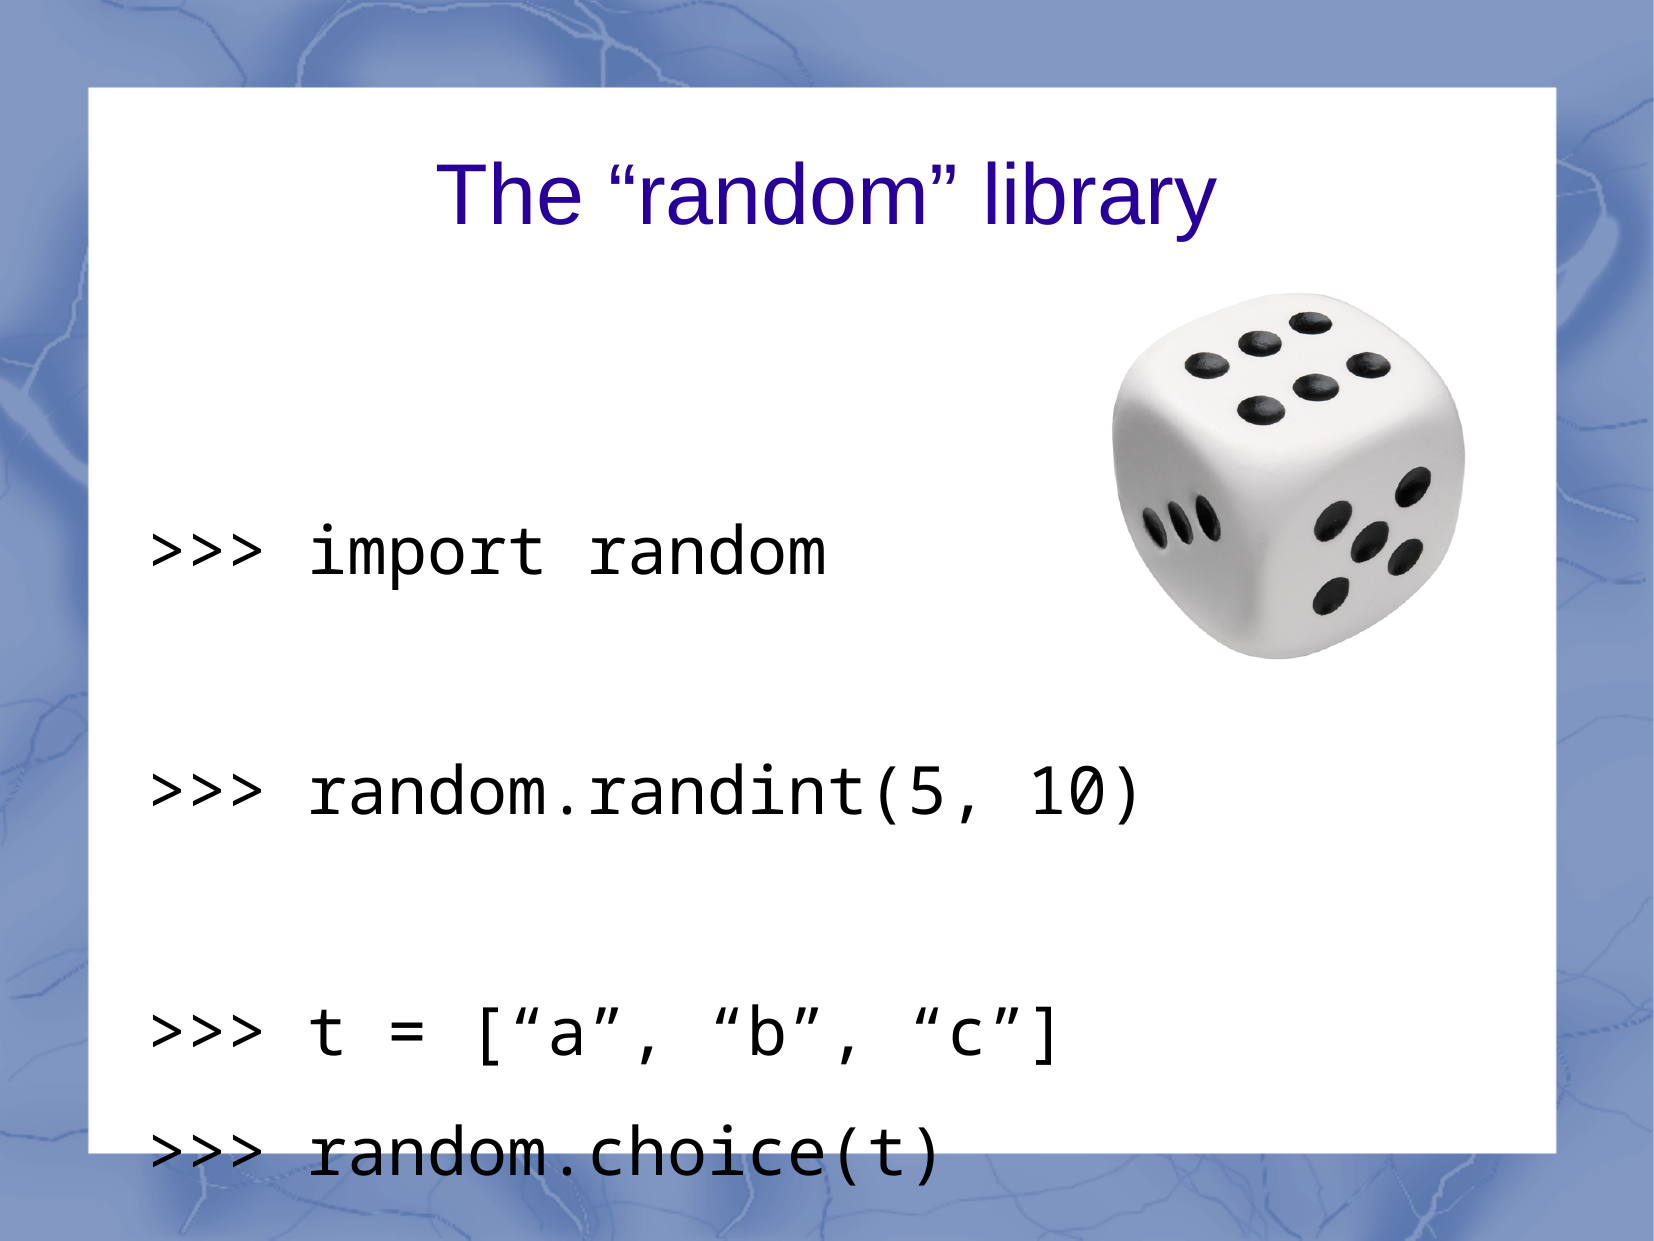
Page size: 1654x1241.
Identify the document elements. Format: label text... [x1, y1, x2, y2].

title The “random” library [118, 90, 1536, 298]
list >>> import random >>> random.randint(5, 10) >>> t = [“a”, “b”, “c”] >>> random.choice(t) [147, 502, 1506, 1223]
picture [0, 0, 1654, 1241]
